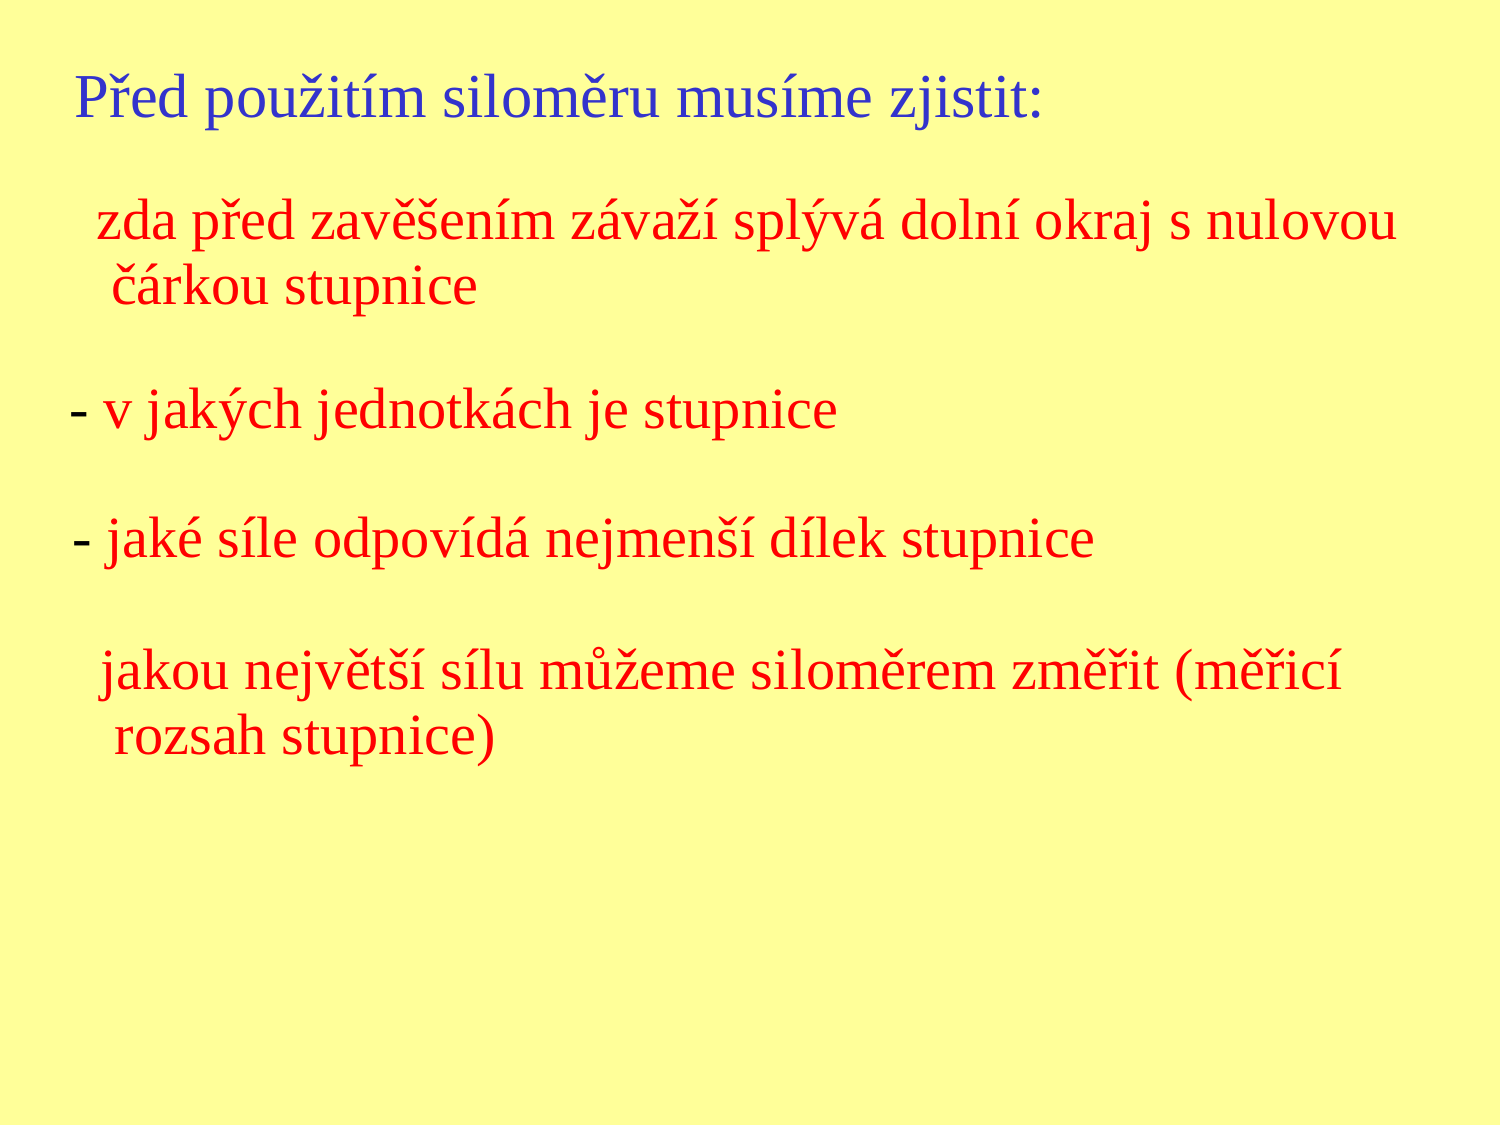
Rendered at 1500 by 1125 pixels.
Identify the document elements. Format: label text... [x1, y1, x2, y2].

text_box zda před zavěšením závaží splývá dolní okraj s nulovou čárkou stupnice [67, 180, 1414, 325]
text_box - v jakých jednotkách je stupnice [54, 368, 854, 449]
text_box Před použitím siloměru musíme zjistit: [59, 54, 1061, 139]
text_box - jaké síle odpovídá nejmenší dílek stupnice [57, 497, 1112, 578]
text_box jakou největší sílu můžeme siloměrem změřit (měřicí rozsah stupnice) [71, 630, 1373, 775]
